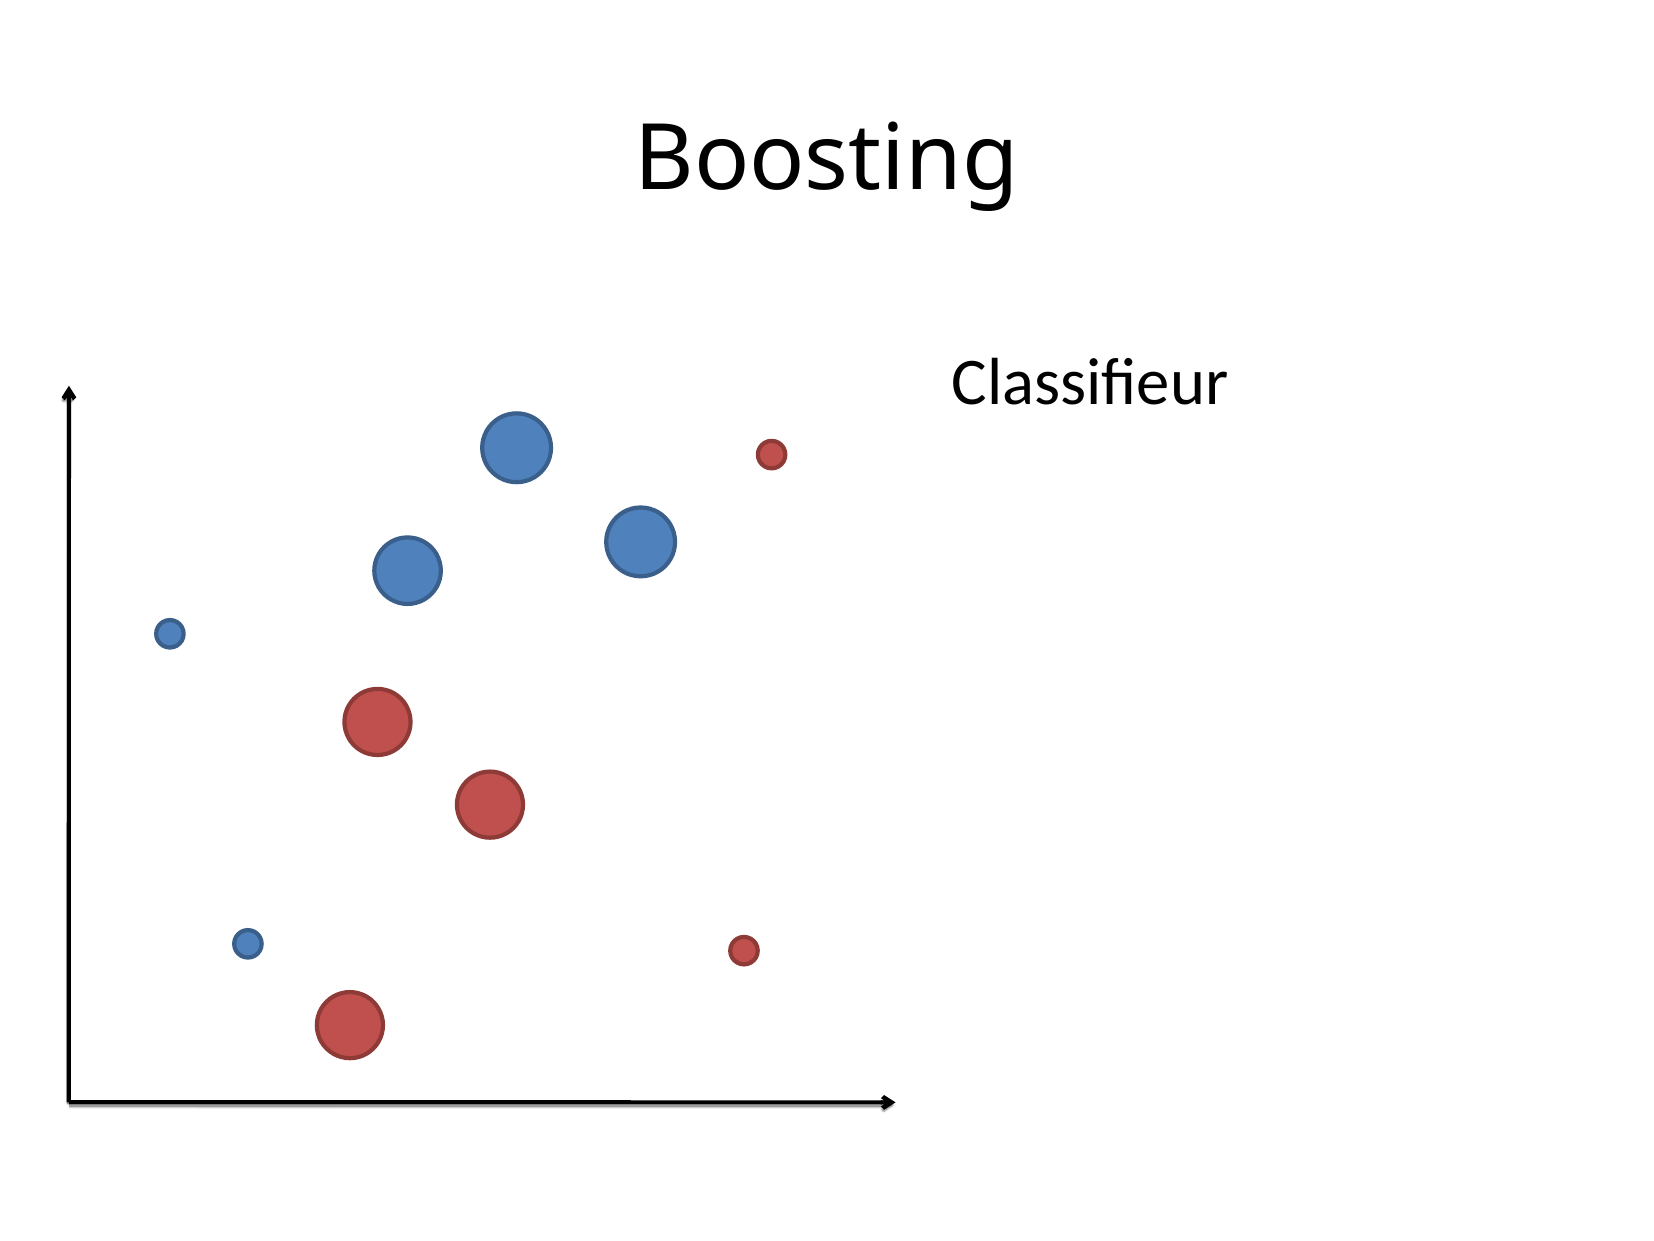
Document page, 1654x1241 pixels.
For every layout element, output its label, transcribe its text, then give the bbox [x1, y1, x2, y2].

text_box [757, 440, 786, 469]
title Boosting [82, 49, 1571, 257]
text_box [456, 771, 524, 838]
text_box [482, 413, 552, 483]
text_box Classifieur [936, 330, 1475, 426]
text_box [316, 992, 383, 1059]
text_box [344, 688, 411, 756]
text_box [156, 620, 184, 648]
text_box [234, 930, 262, 958]
text_box [374, 537, 441, 604]
text_box [606, 507, 676, 577]
text_box [730, 936, 758, 965]
